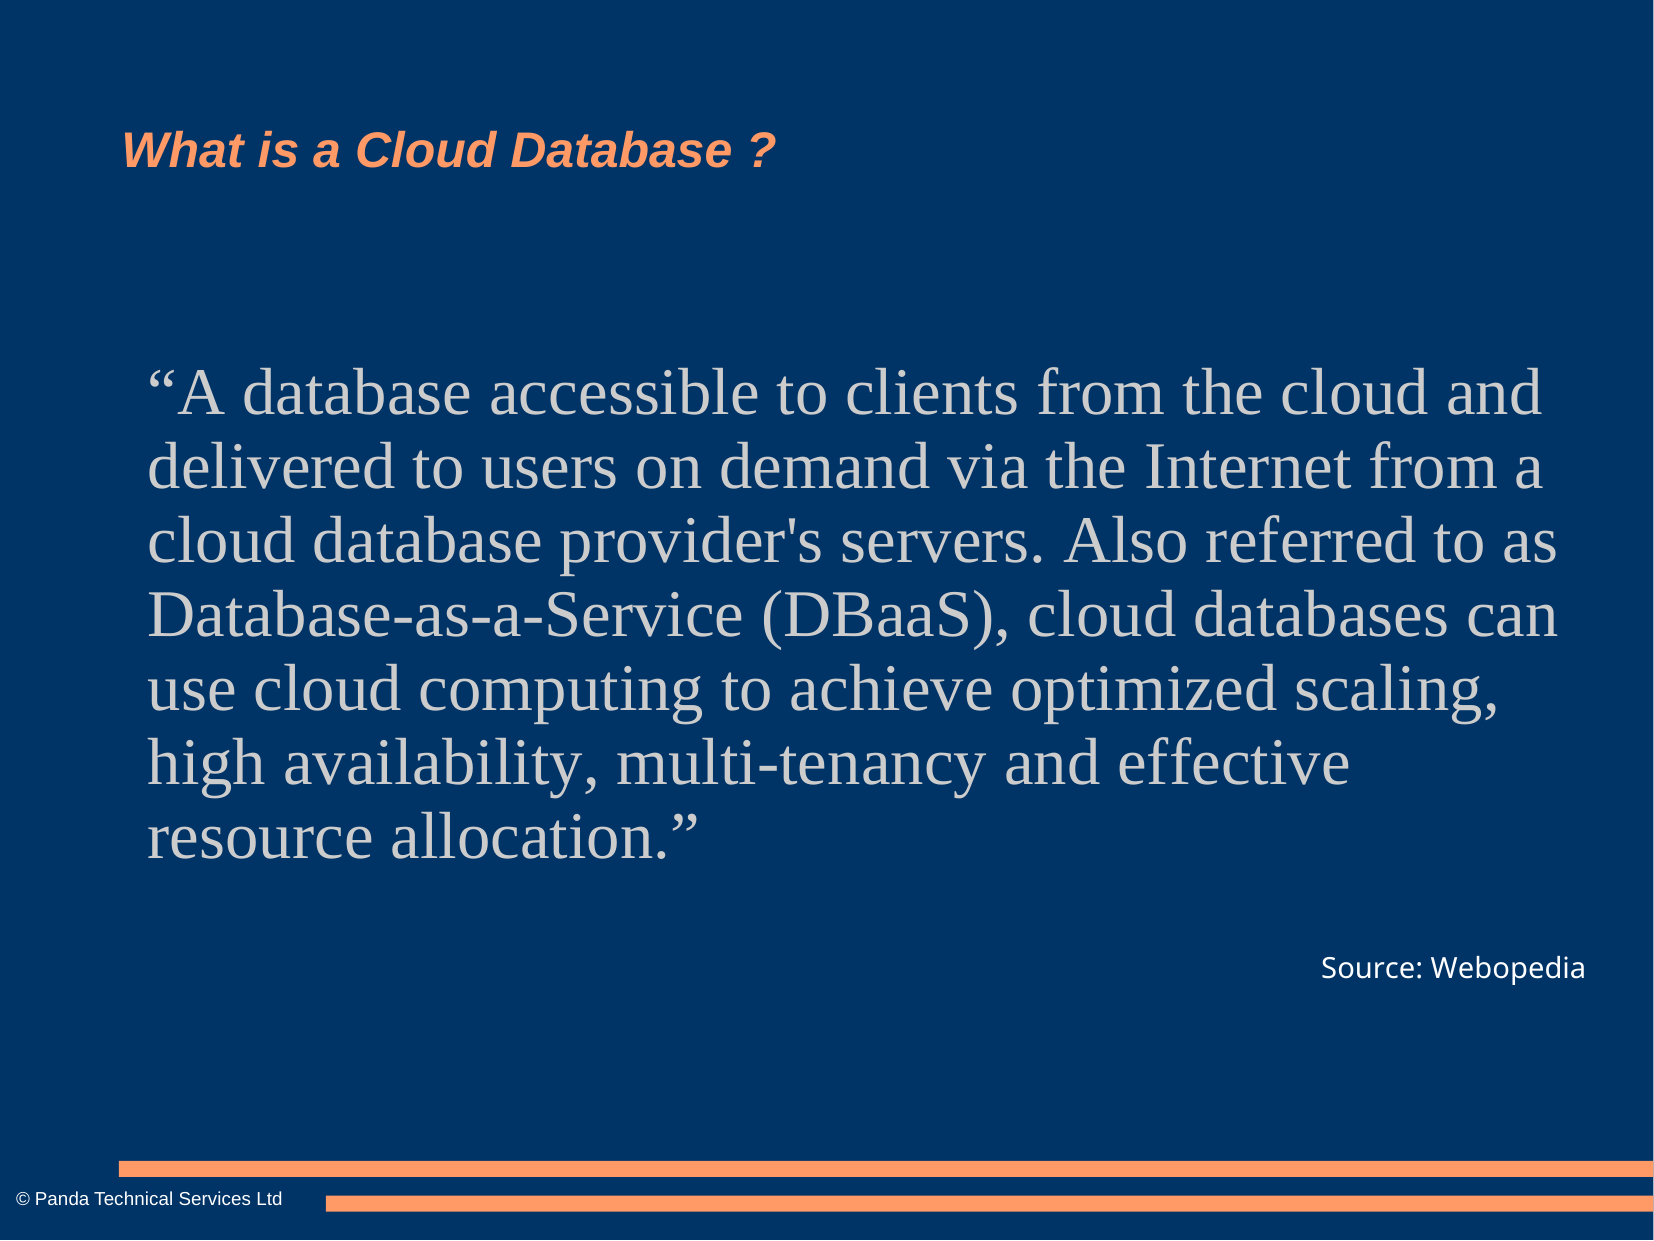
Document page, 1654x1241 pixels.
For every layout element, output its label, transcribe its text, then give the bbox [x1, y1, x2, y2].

title What is a Cloud Database ? [121, 46, 1534, 254]
subtitle “A database accessible to clients from the cloud and delivered to users on demand via the Internet from a cloud database provider's servers. Also referred to as Database-as-a-Service (DBaaS), cloud databases can use cloud computing to achieve optimized scaling, high availability, multi-tenancy and effective resource allocation.” Source: Webopedia [147, 265, 1587, 1076]
text_box © Panda Technical Services Ltd [1, 1181, 297, 1217]
